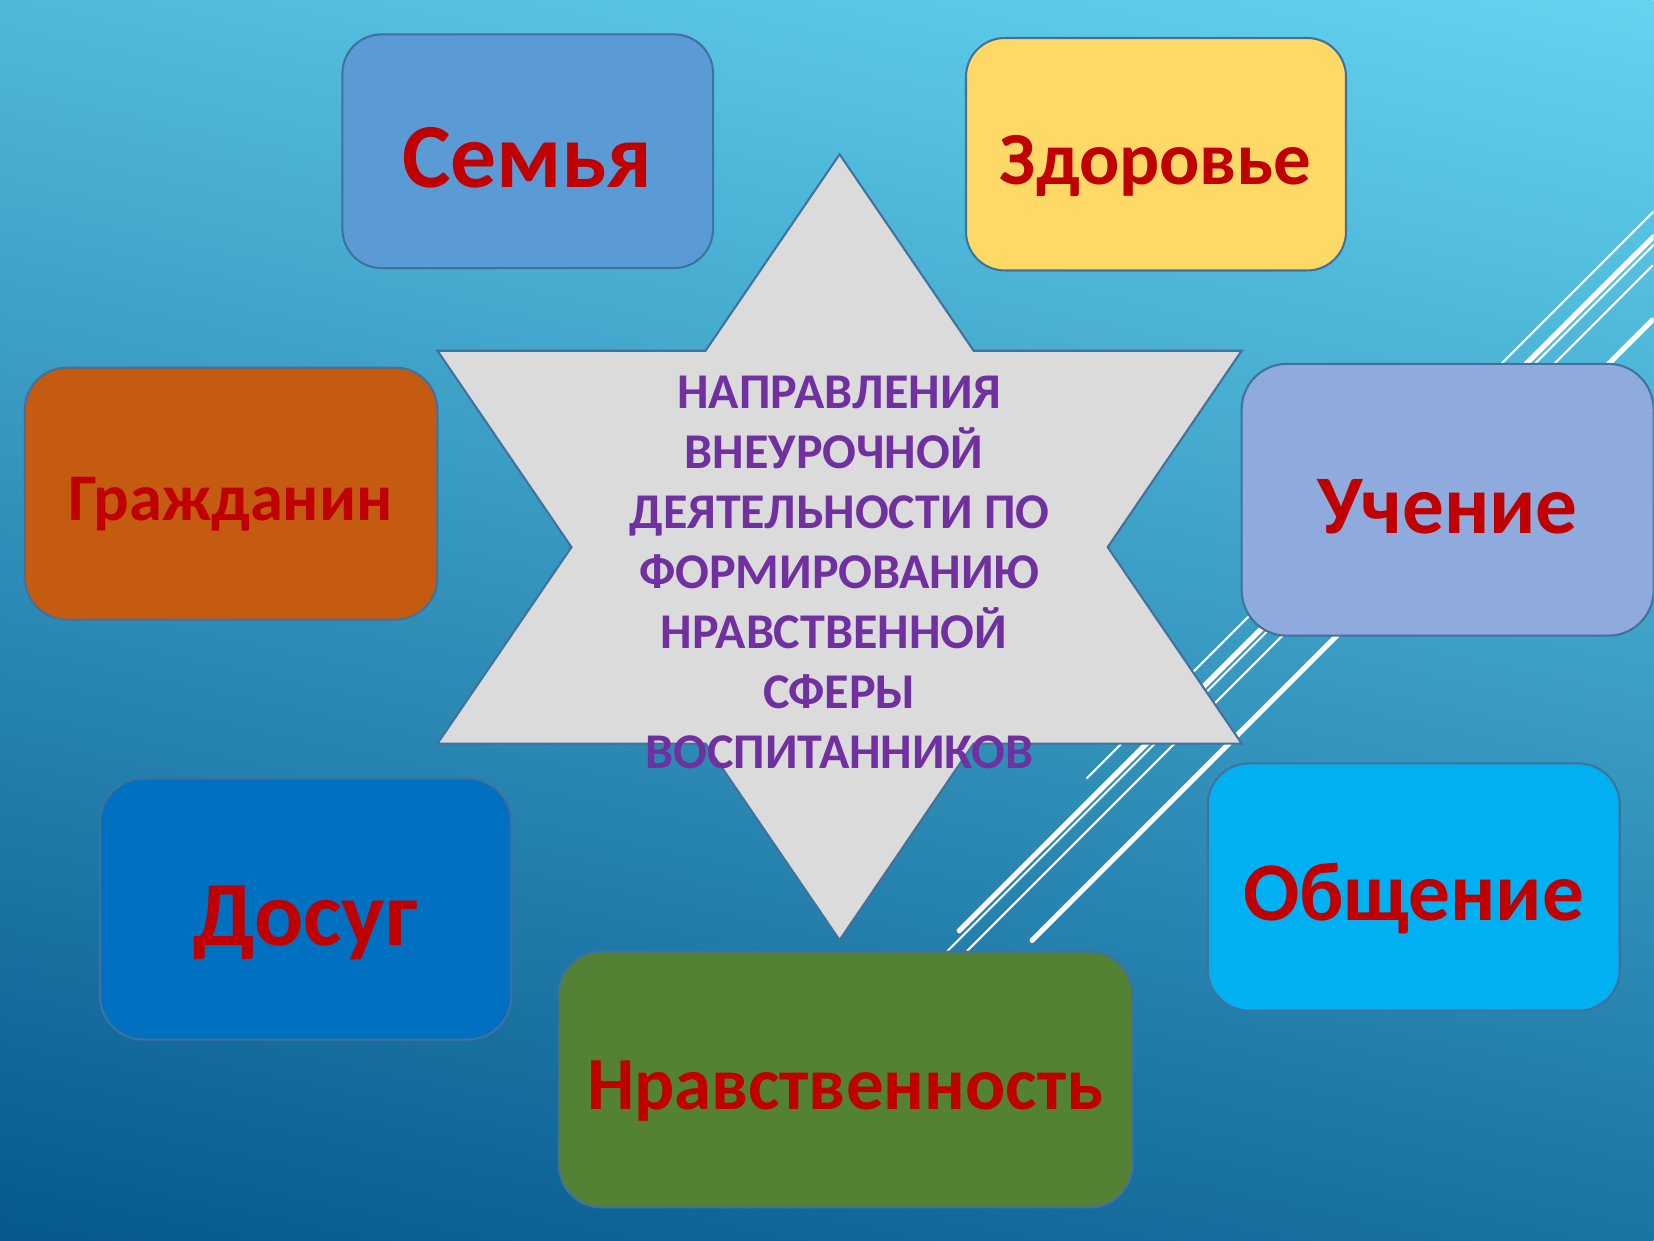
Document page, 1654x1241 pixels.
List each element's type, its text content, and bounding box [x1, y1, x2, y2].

text_box Учение [1241, 363, 1654, 636]
text_box Общение [1207, 763, 1620, 1011]
text_box Здоровье [966, 38, 1346, 271]
text_box НАПРАВЛЕНИЯ ВНЕУРОЧНОЙ ДЕЯТЕЛЬНОСТИ ПО ФОРМИРОВАНИЮ НРАВСТВЕННОЙ СФЕРЫ ВОСПИТАННИКОВ [437, 154, 1242, 941]
text_box Гражданин [24, 367, 438, 620]
text_box Семья [342, 34, 714, 269]
text_box Досуг [100, 778, 512, 1040]
text_box Нравственность [558, 951, 1133, 1208]
